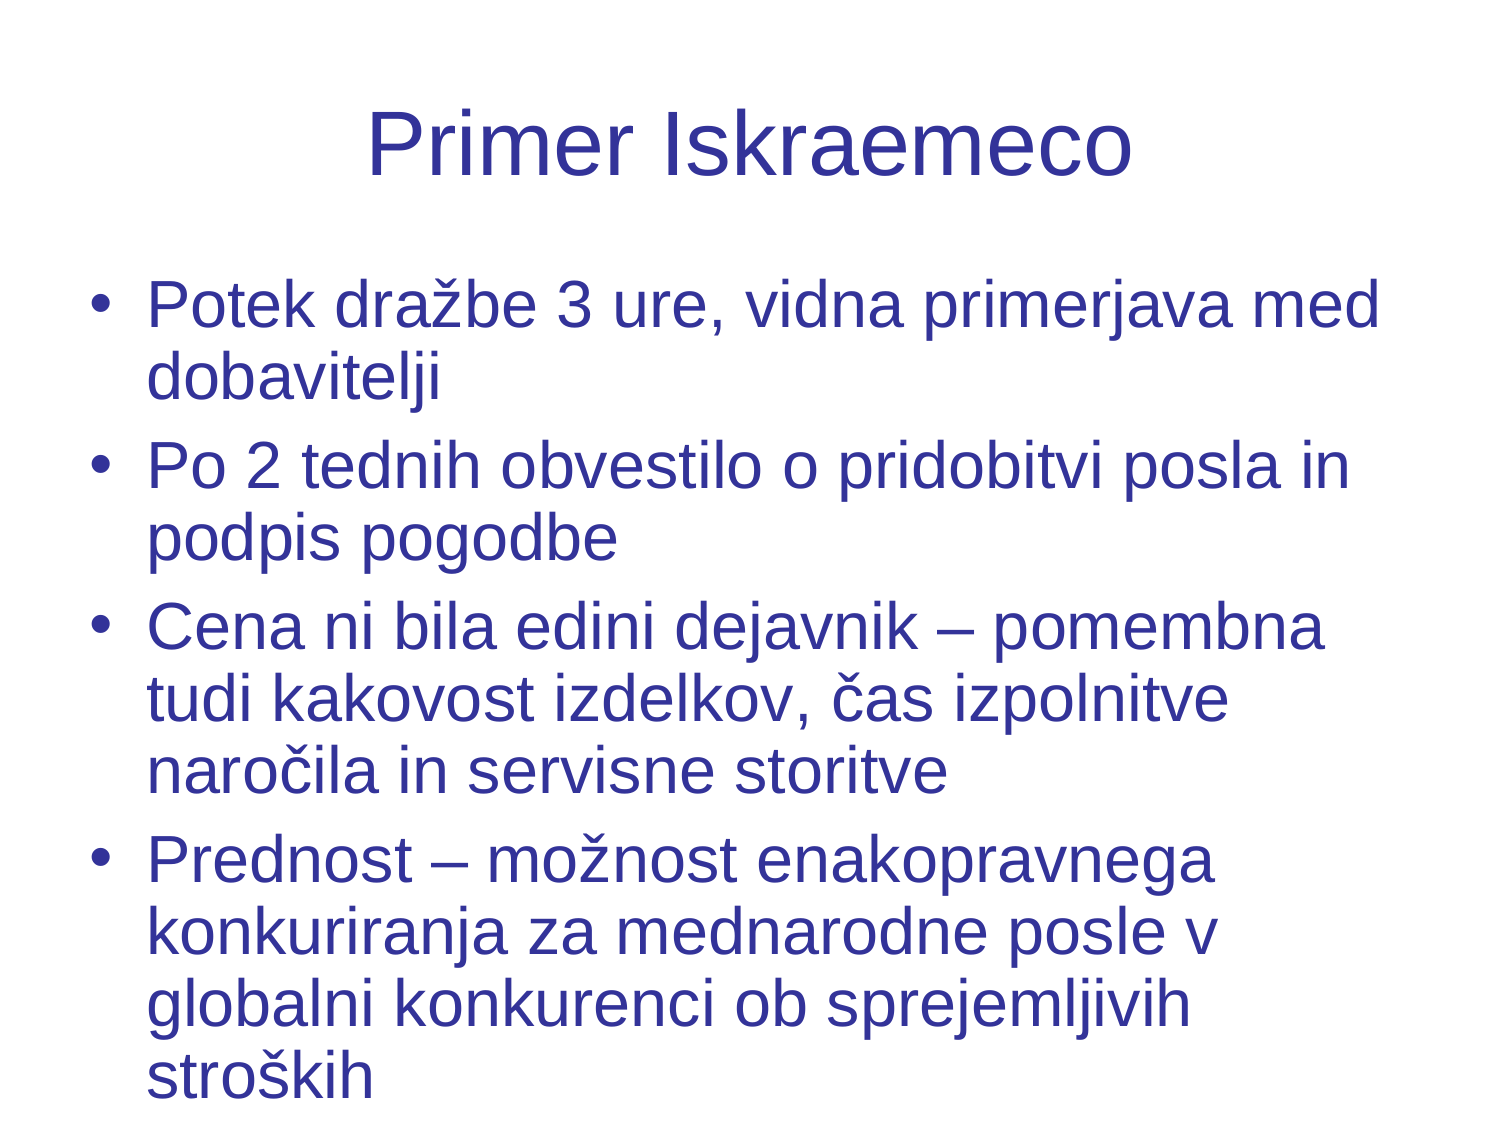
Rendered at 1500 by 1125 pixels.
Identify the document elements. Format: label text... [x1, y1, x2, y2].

title Primer Iskraemeco [75, 45, 1426, 233]
list Potek dražbe 3 ure, vidna primerjava med dobavitelji Po 2 tednih obvestilo o pridobitvi posla in podpis pogodbe Cena ni bila edini dejavnik – pomembna tudi kakovost izdelkov, čas izpolnitve naročila in servisne storitve Prednost – možnost enakopravnega konkuriranja za mednarodne posle v globalni konkurenci ob sprejemljivih stroških [75, 262, 1426, 1125]
